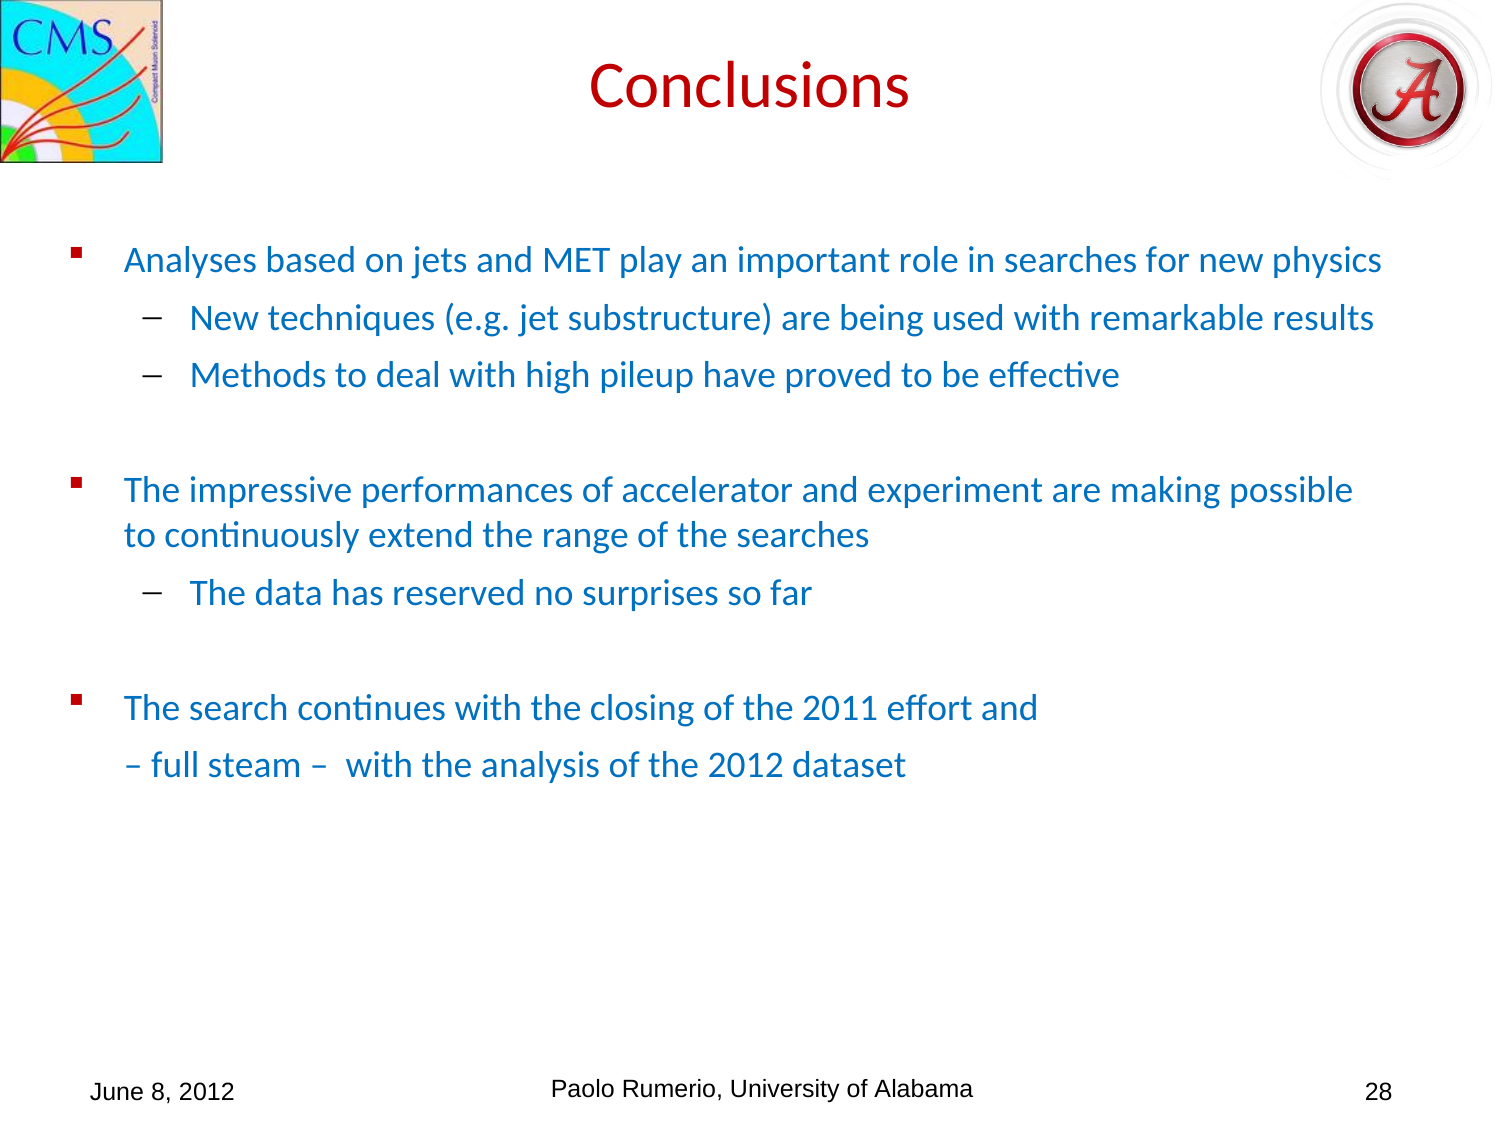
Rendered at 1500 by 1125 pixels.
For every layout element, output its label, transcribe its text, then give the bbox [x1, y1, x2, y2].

text_box Conclusions [163, 0, 1319, 163]
text_box Analyses based on jets and MET play an important role in searches for new physics New techniques (e.g. jet substructure) are being used with remarkable results Methods to deal with high pileup have proved to be effective The impressive performances of accelerator and experiment are making possible to continuously extend the range of the searches The data has reserved no surprises so far The search continues with the closing of the 2011 effort and – full steam – with the analysis of the 2012 dataset [52, 227, 1401, 1003]
picture [1319, 0, 1500, 180]
picture [0, 0, 163, 163]
